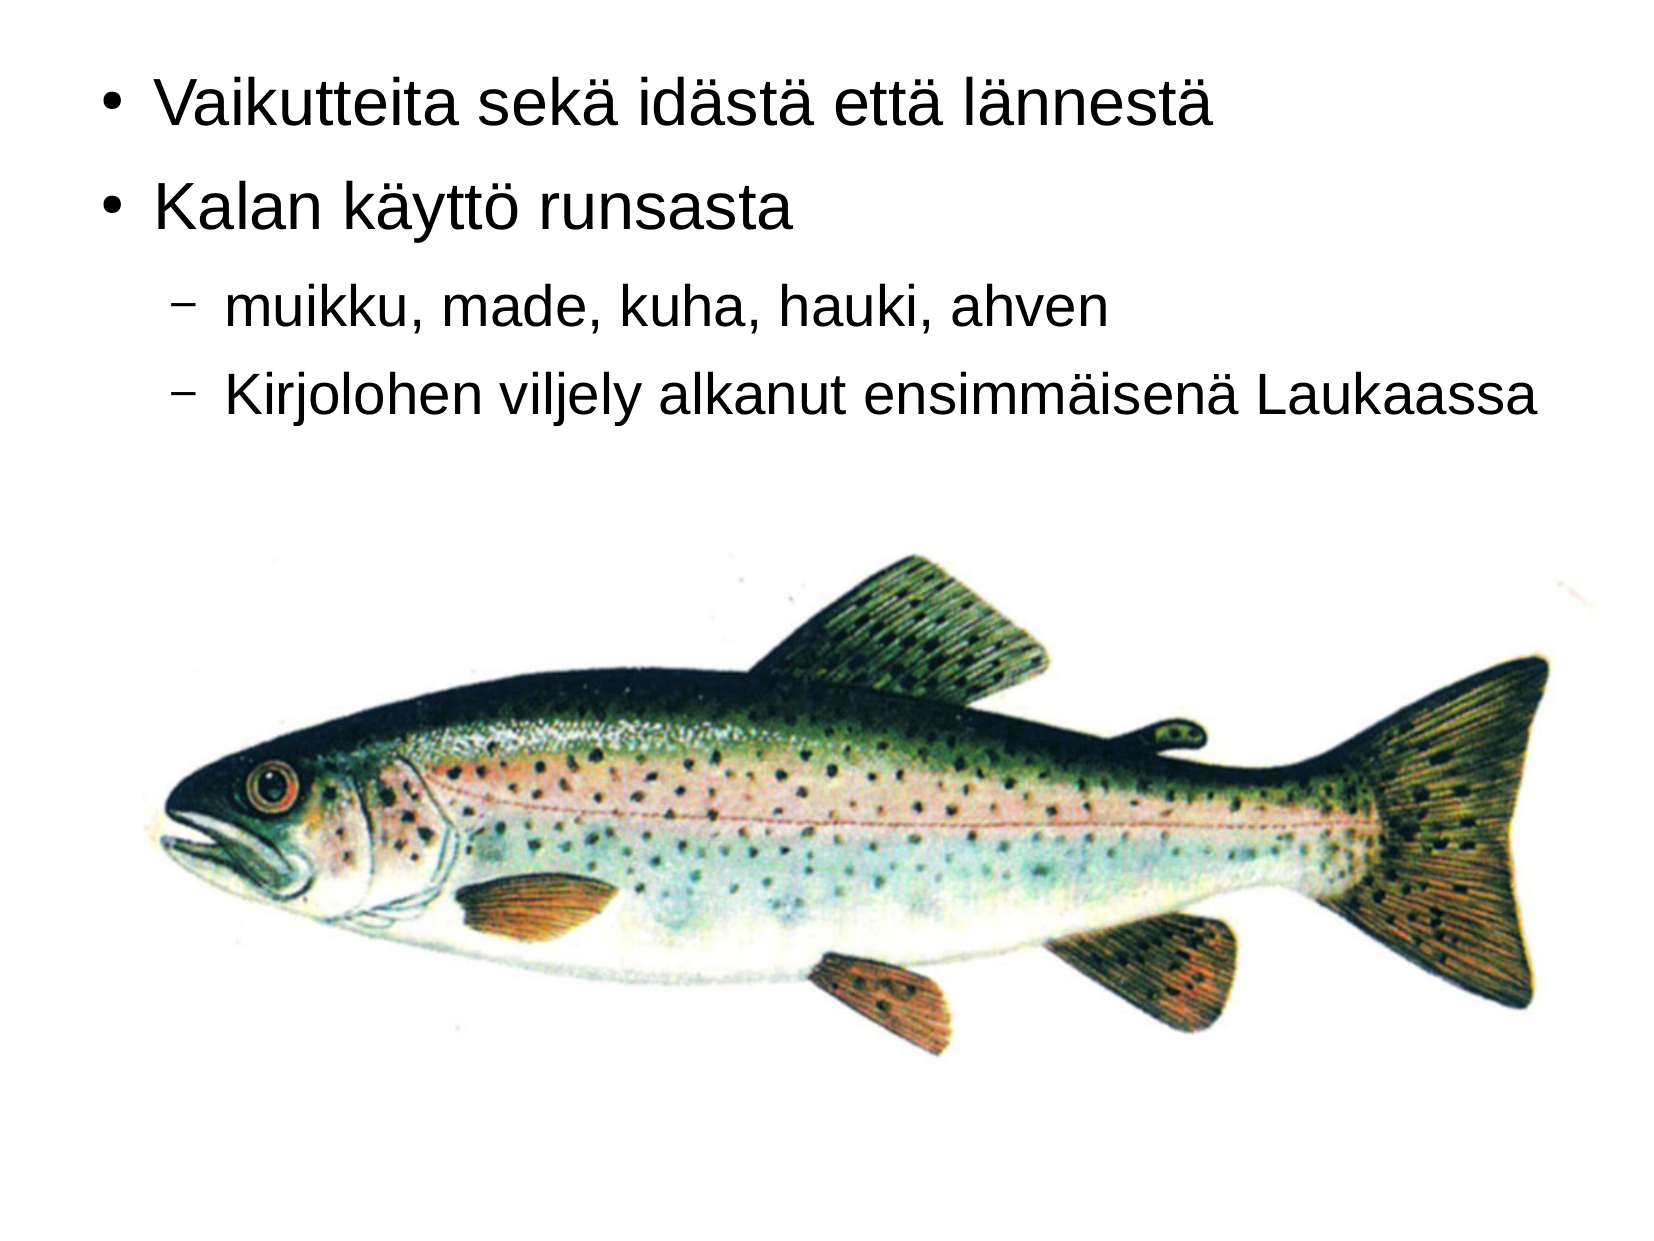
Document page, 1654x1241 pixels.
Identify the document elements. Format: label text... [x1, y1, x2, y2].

list Vaikutteita sekä idästä että lännestä Kalan käyttö runsasta muikku, made, kuha, hauki, ahven Kirjolohen viljely alkanut ensimmäisenä Laukaassa [82, 65, 1570, 1010]
picture [143, 507, 1602, 1081]
